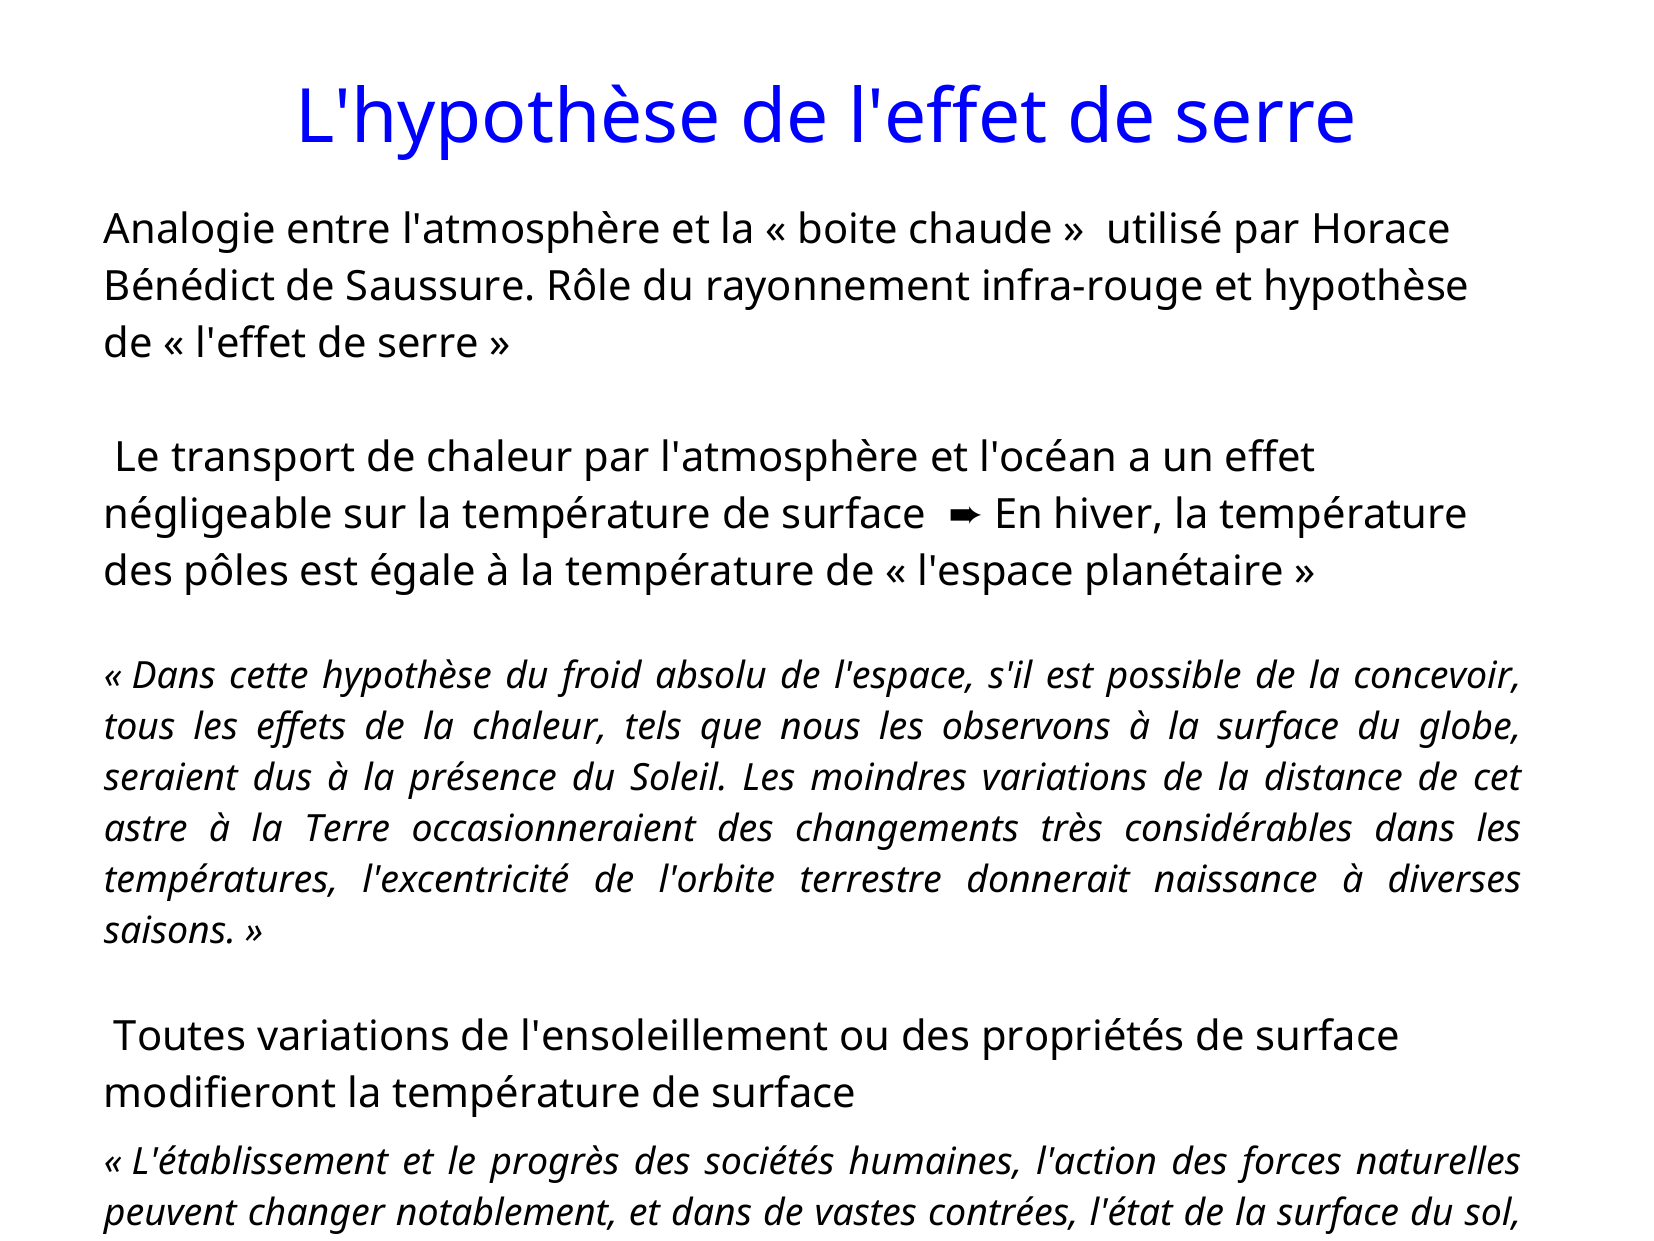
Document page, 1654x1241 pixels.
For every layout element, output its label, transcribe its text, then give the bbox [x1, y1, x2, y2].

title L'hypothèse de l'effet de serre [82, 21, 1571, 206]
text_box Analogie entre l'atmosphère et la « boite chaude » utilisé par Horace Bénédict de Saussure. Rôle du rayonnement infra-rouge et hypothèse de « l'effet de serre » Le transport de chaleur par l'atmosphère et l'océan a un effet négligeable sur la température de surface ➨ En hiver, la température des pôles est égale à la température de « l'espace planétaire » « Dans cette hypothèse du froid absolu de l'espace, s'il est possible de la concevoir, tous les effets de la chaleur, tels que nous les observons à la surface du globe, seraient dus à la présence du Soleil. Les moindres variations de la distance de cet astre à la Terre occasionneraient des changements très considérables dans les températures, l'excentricité de l'orbite terrestre donnerait naissance à diverses saisons. » Toutes variations de l'ensoleillement ou des propriétés de surface modifieront la température de surface « L'établissement et le progrès des sociétés humaines, l'action des forces naturelles peuvent changer notablement, et dans de vastes contrées, l'état de la surface du sol, la distribution des eaux et les grands mouvements de l'air. De tels effets sont propres à faire varier, dans le cours de plusieurs siècles, le degré de la chaleur moyenne » [89, 191, 1539, 1135]
